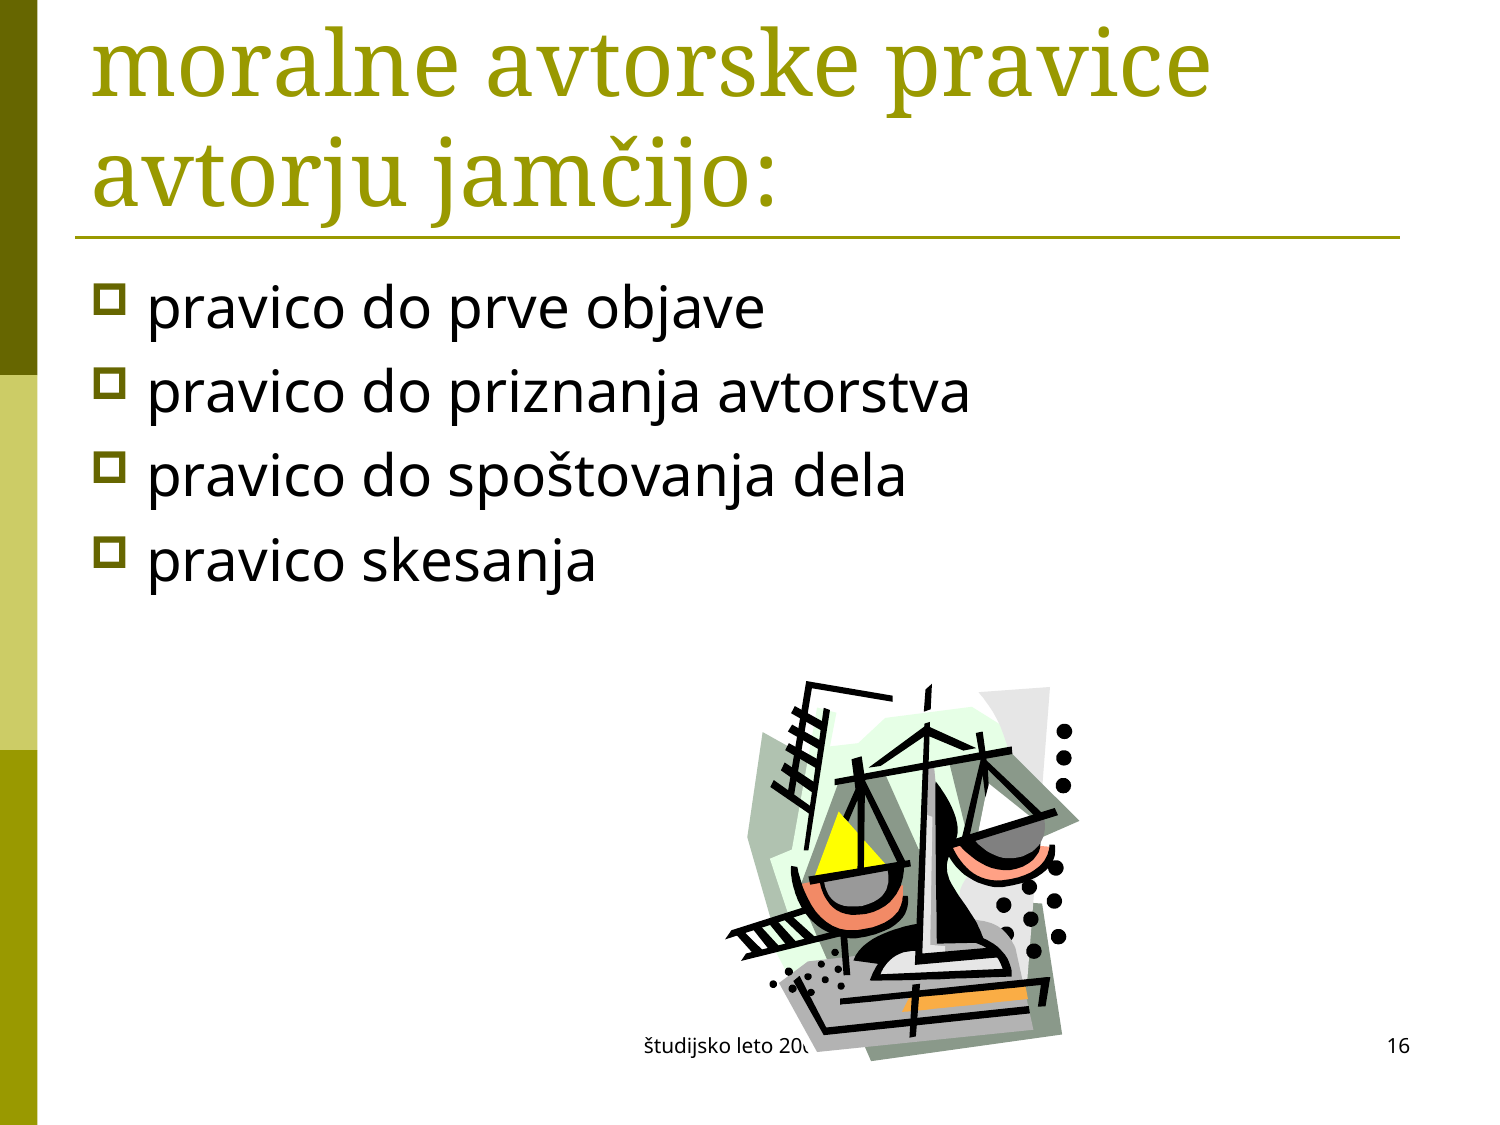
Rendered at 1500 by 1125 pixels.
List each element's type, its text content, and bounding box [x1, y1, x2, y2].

list pravico do prve objave pravico do priznanja avtorstva pravico do spoštovanja dela pravico skesanja [75, 262, 1426, 1006]
title moralne avtorske pravice avtorju jamčijo: [75, 0, 1426, 233]
picture [725, 662, 1096, 1071]
text_box študijsko leto 2003-04 [512, 1025, 988, 1101]
text_box <number> [1074, 1025, 1426, 1101]
